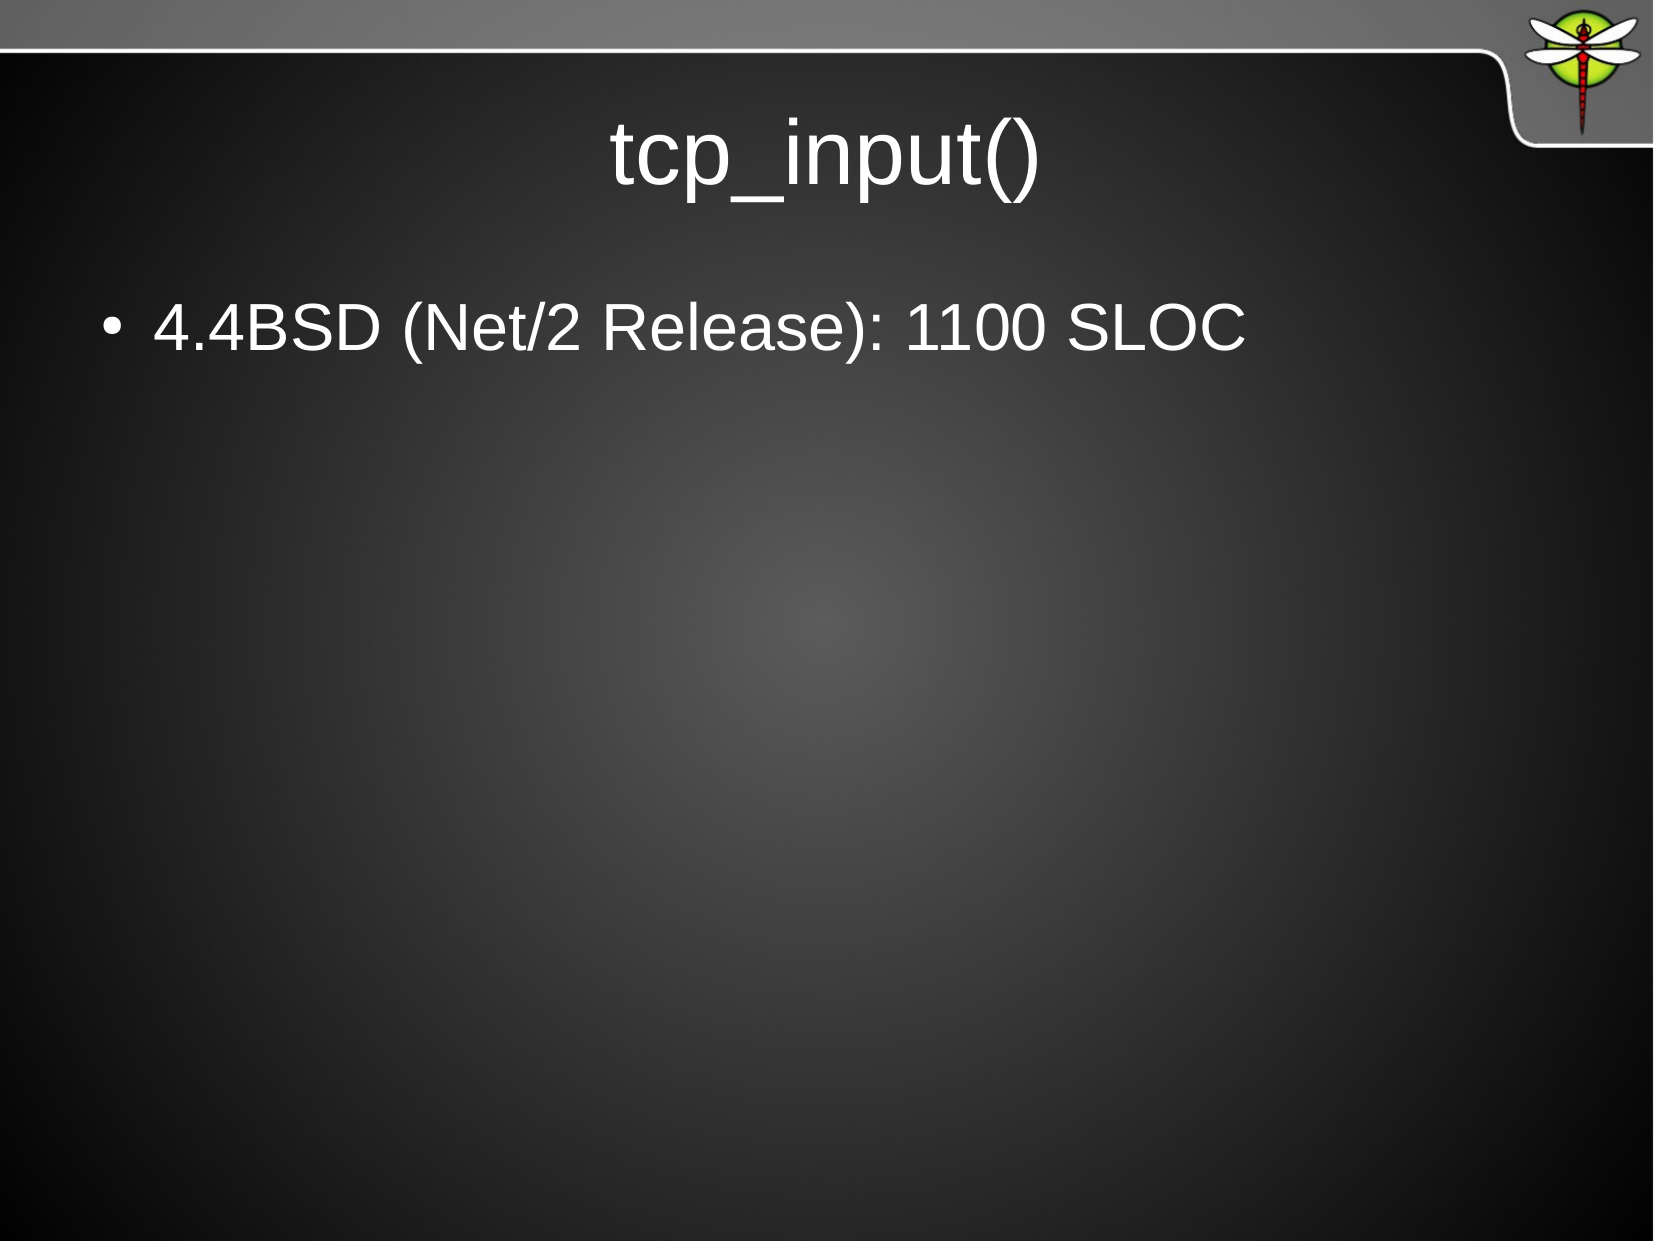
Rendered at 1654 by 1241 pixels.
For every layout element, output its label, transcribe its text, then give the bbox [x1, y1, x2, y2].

list 4.4BSD (Net/2 Release): 1100 SLOC [82, 290, 1571, 1109]
title tcp_input() [82, 49, 1571, 257]
picture [0, 0, 1654, 1241]
